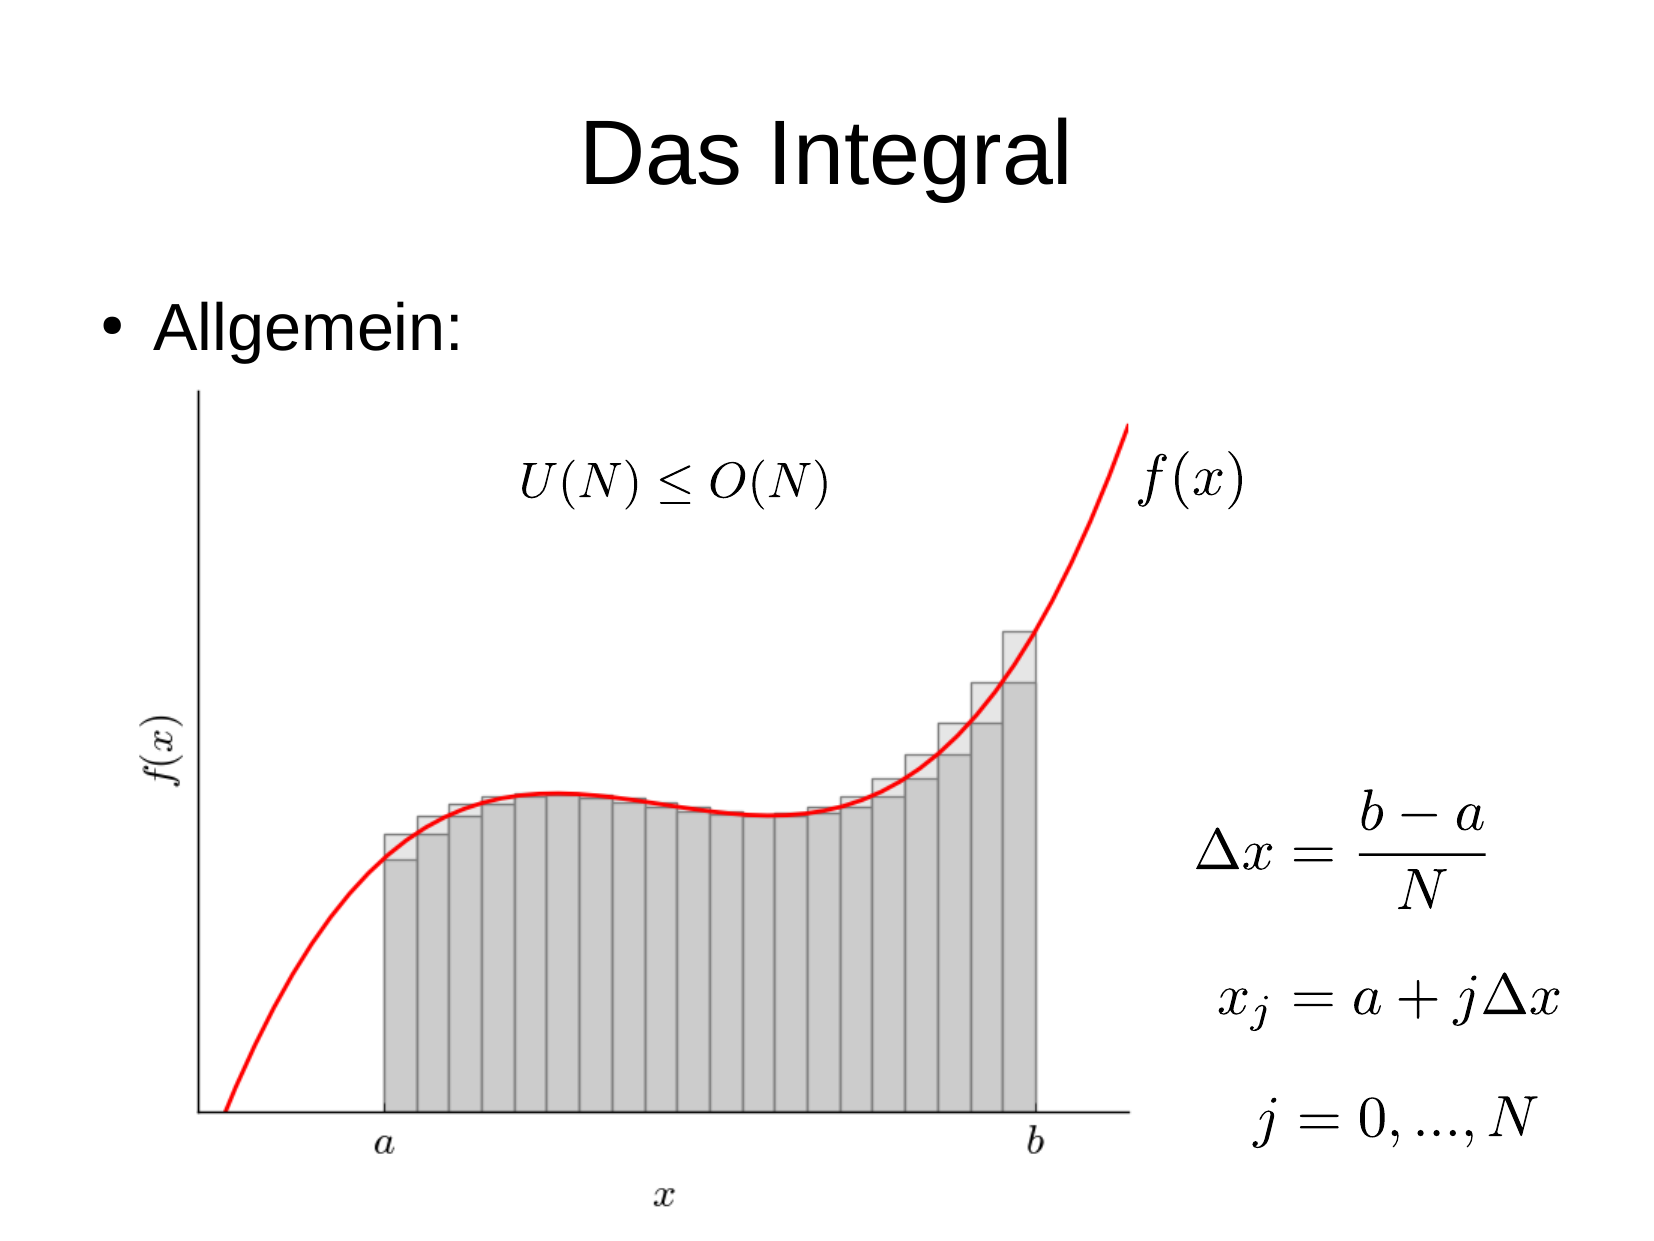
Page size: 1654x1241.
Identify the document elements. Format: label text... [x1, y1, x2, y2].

text_box [1216, 972, 1563, 1032]
text_box [1252, 1096, 1540, 1149]
list Allgemein: [82, 290, 1571, 1094]
text_box [518, 459, 832, 510]
text_box [1134, 451, 1248, 510]
text_box [1193, 789, 1486, 910]
picture [123, 1094, 1142, 1229]
title Das Integral [82, 56, 1571, 250]
